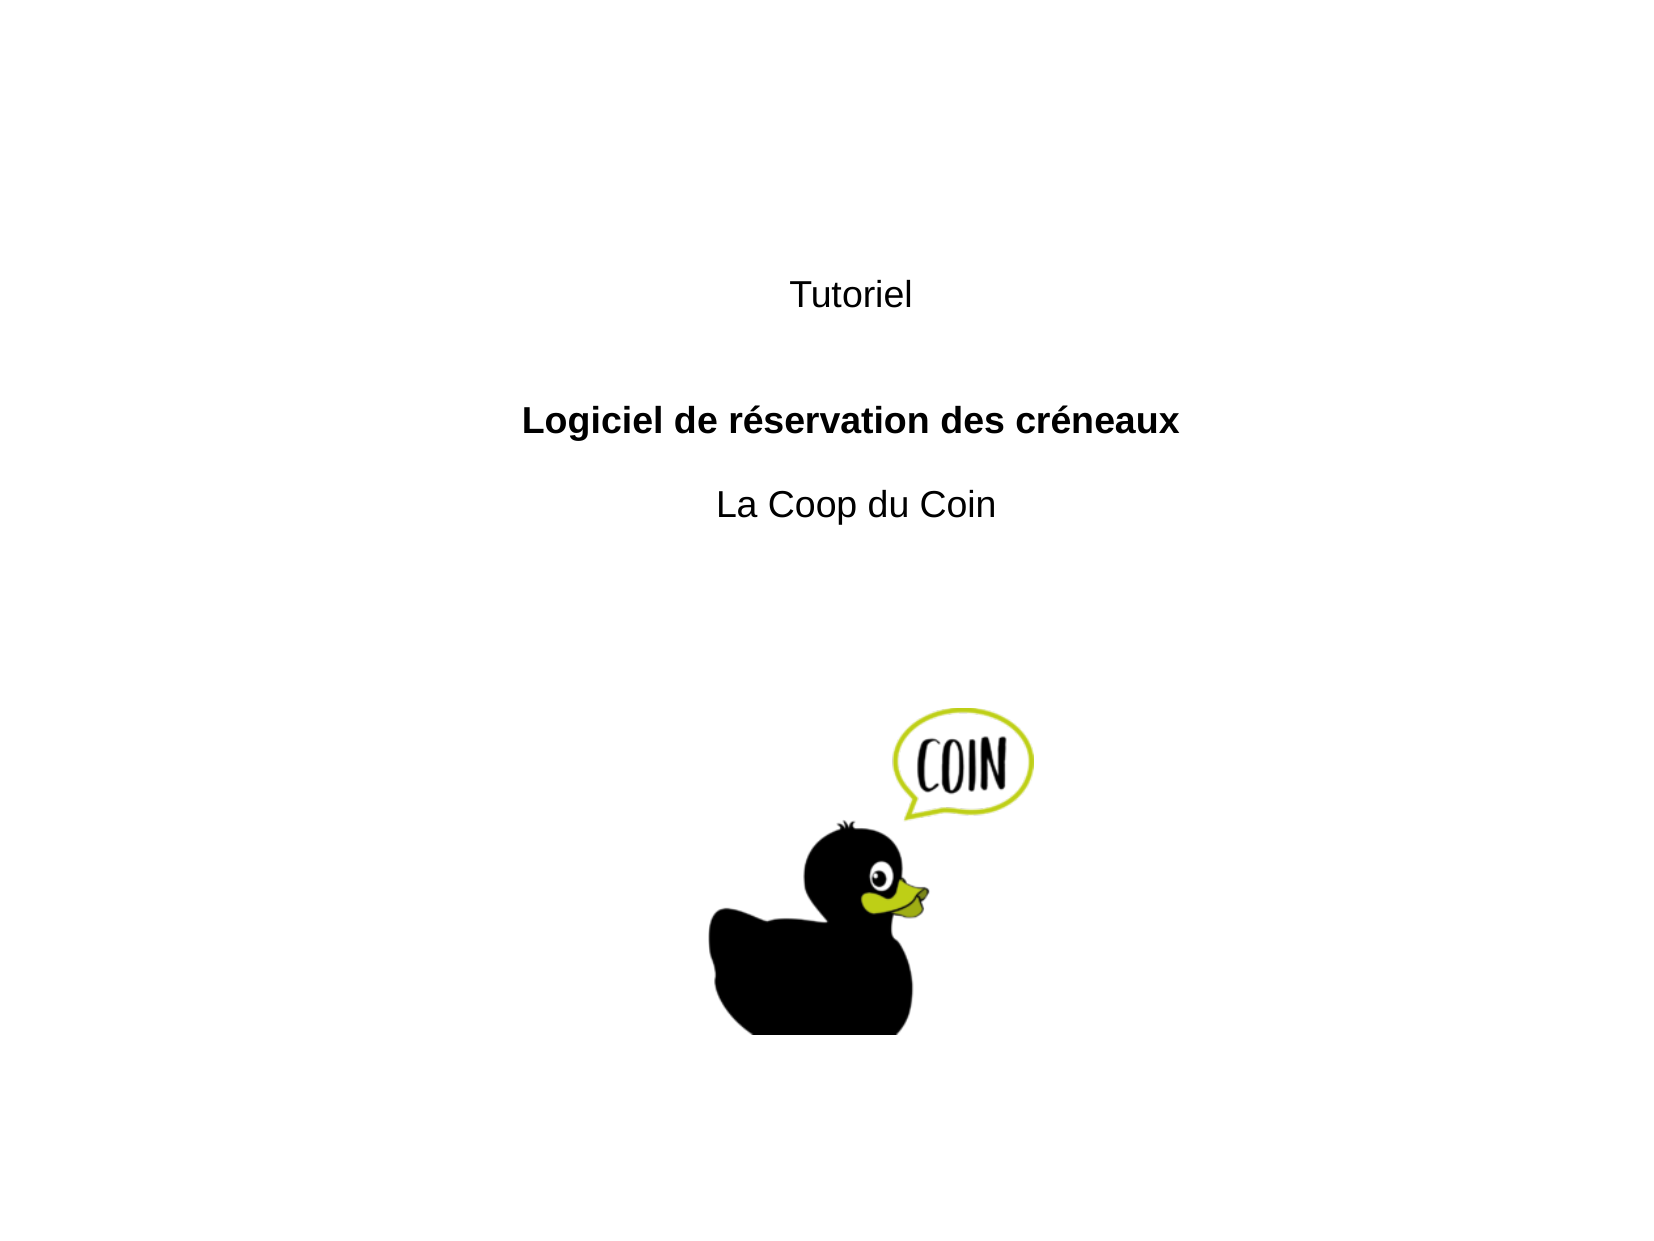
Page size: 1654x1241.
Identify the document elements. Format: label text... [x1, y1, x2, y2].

picture [708, 708, 1034, 1035]
text_box Tutoriel Logiciel de réservation des créneaux La Coop du Coin [295, 265, 1418, 536]
